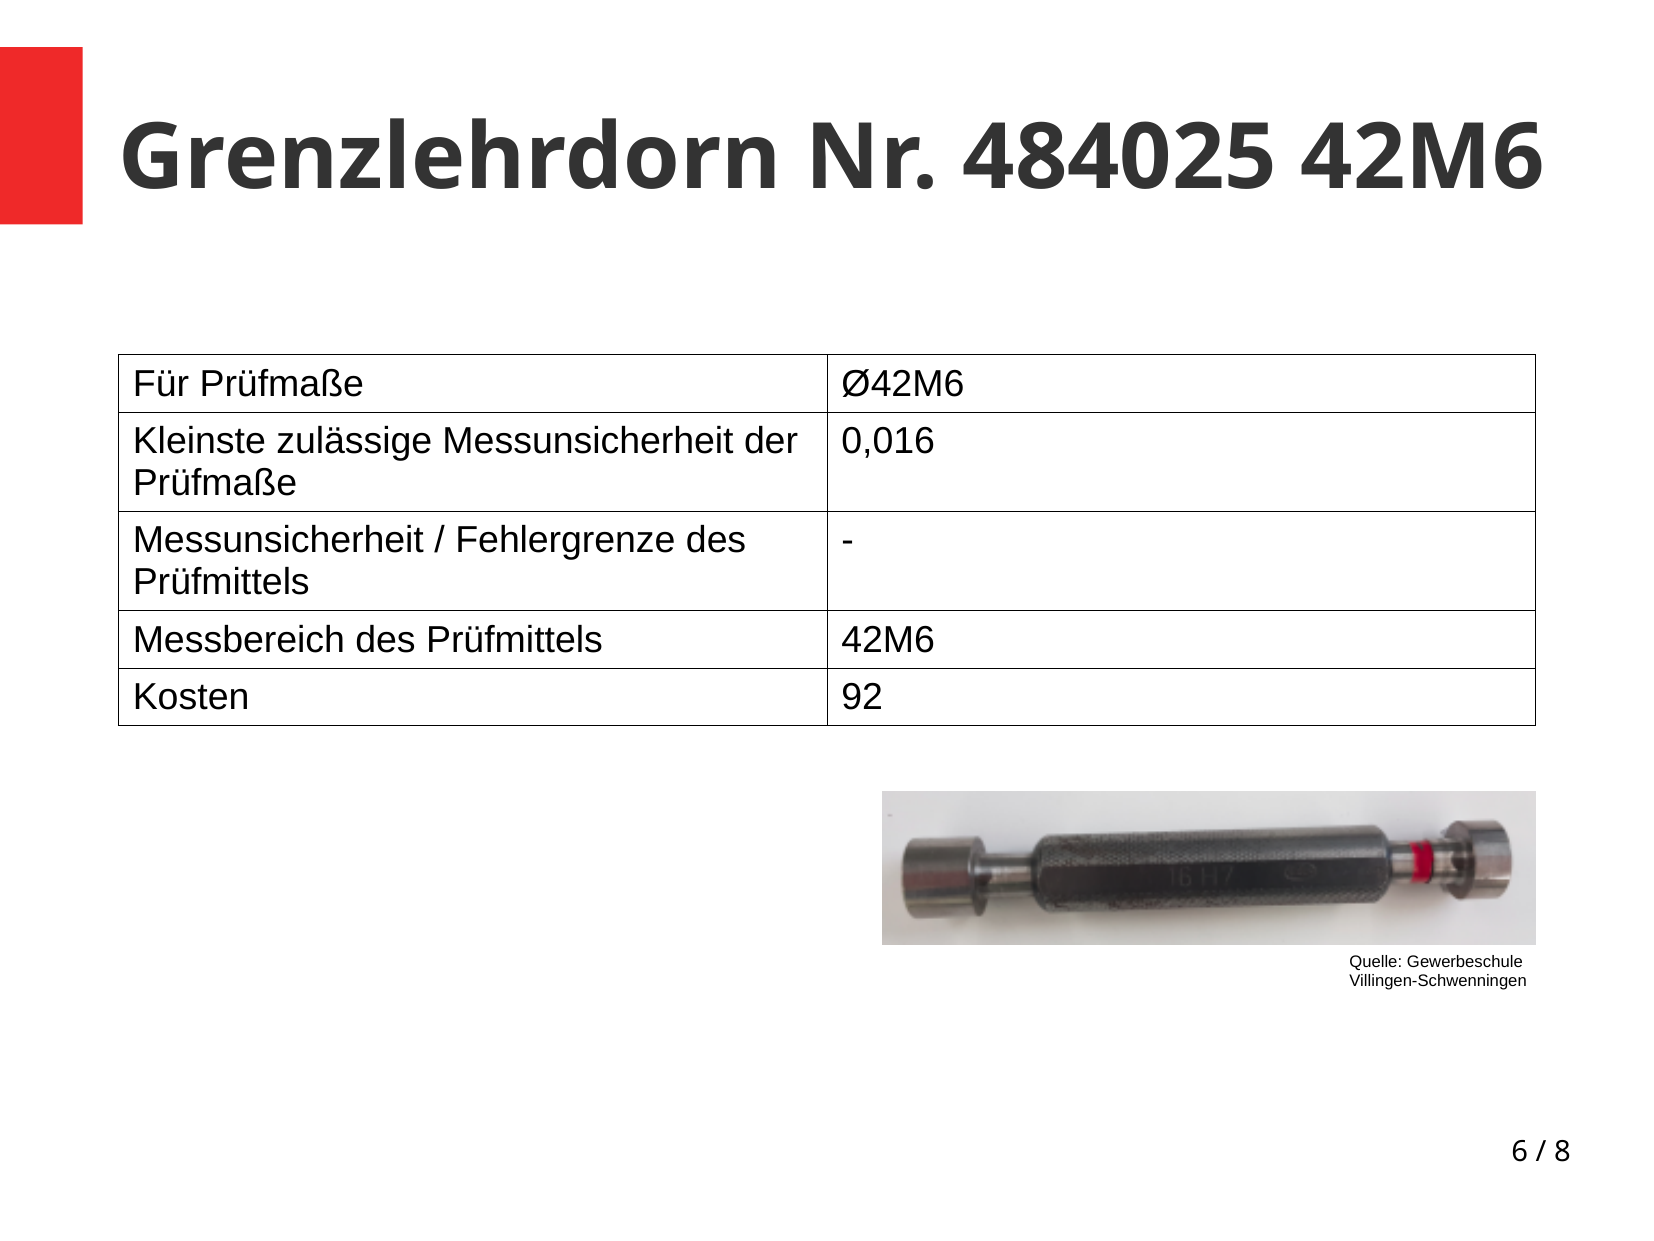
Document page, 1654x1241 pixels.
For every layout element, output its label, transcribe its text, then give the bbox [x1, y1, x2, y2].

table_cell Kleinste zulässige Messunsicherheit der Prüfmaße [119, 413, 827, 511]
table_cell Messunsicherheit / Fehlergrenze des Prüfmittels [119, 512, 827, 610]
table_cell Kosten [119, 669, 827, 725]
table_cell - [828, 512, 1535, 610]
picture [882, 791, 1536, 945]
table_cell 92 [828, 669, 1535, 725]
text_box Quelle: Gewerbeschule Villingen-Schwenningen [1334, 944, 1543, 998]
table_cell 0,016 [828, 413, 1535, 511]
table_header Für Prüfmaße [119, 355, 827, 412]
table_header Ø42M6 [828, 355, 1535, 412]
table_cell Messbereich des Prüfmittels [119, 611, 827, 668]
table_cell 42M6 [828, 611, 1535, 668]
title Grenzlehrdorn Nr. 484025 42M6 [118, 0, 1571, 314]
